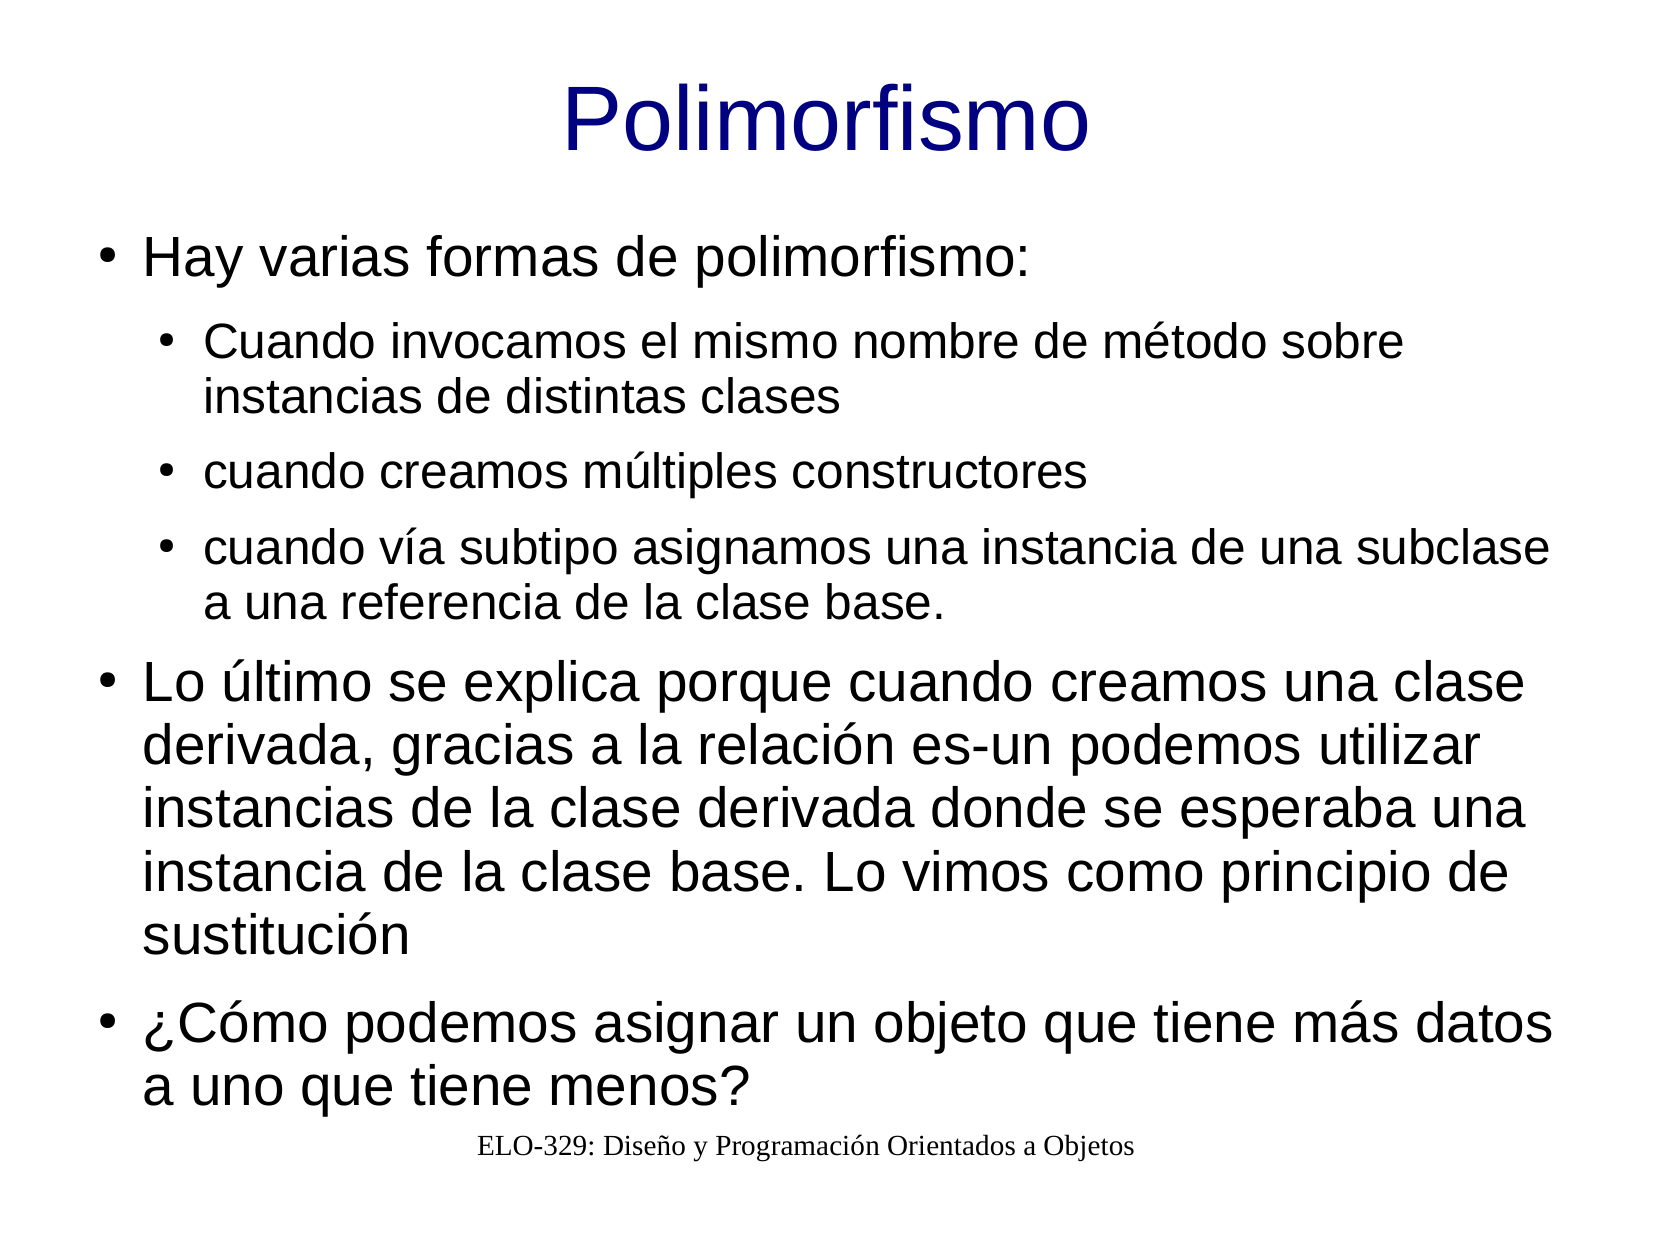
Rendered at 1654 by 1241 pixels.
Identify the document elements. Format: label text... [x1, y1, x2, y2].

list Hay varias formas de polimorfismo: Cuando invocamos el mismo nombre de método sobre instancias de distintas clases cuando creamos múltiples constructores cuando vía subtipo asignamos una instancia de una subclase a una referencia de la clase base. Lo último se explica porque cuando creamos una clase derivada, gracias a la relación es-un podemos utilizar instancias de la clase derivada donde se esperaba una instancia de la clase base. Lo vimos como principio de sustitución ¿Cómo podemos asignar un objeto que tiene más datos a uno que tiene menos? [82, 225, 1571, 1126]
title Polimorfismo [82, 49, 1571, 188]
